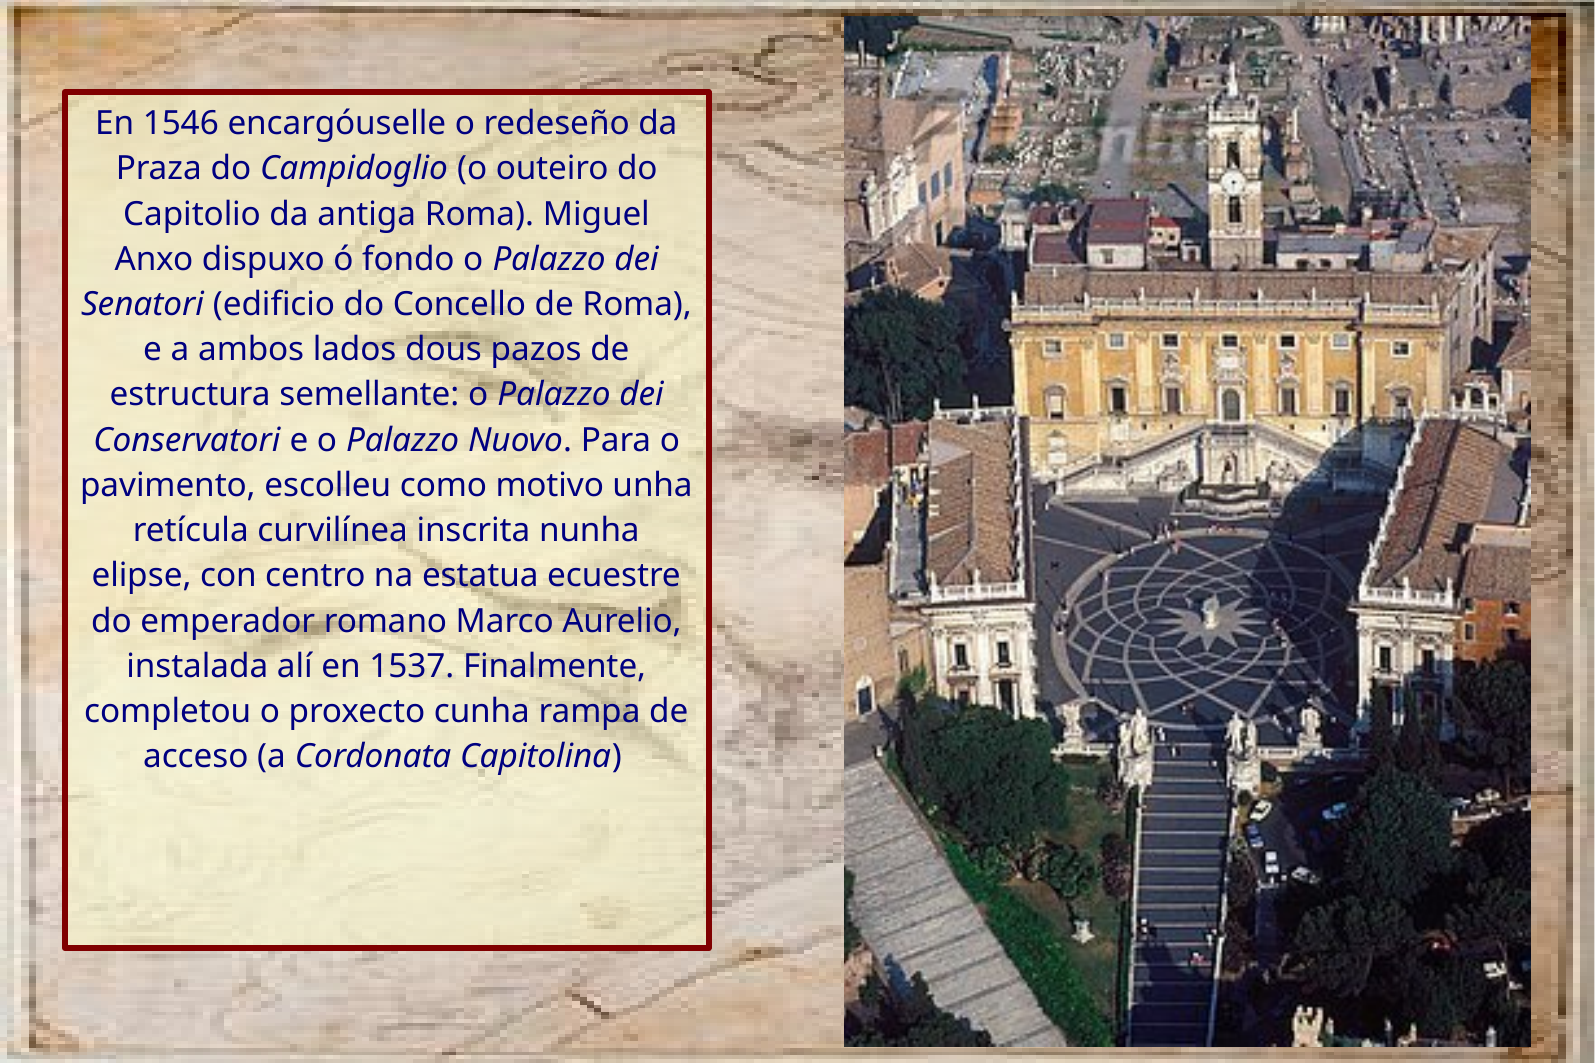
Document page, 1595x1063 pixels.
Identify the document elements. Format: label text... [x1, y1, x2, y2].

picture [0, 0, 1595, 1063]
text_box En 1546 encargóuselle o redeseño da Praza do Campidoglio (o outeiro do Capitolio da antiga Roma). Miguel Anxo dispuxo ó fondo o Palazzo dei Senatori (edificio do Concello de Roma), e a ambos lados dous pazos de estructura semellante: o Palazzo dei Conservatori e o Palazzo Nuovo. Para o pavimento, escolleu como motivo unha retícula curvilínea inscrita nunha elipse, con centro na estatua ecuestre do emperador romano Marco Aurelio, instalada alí en 1537. Finalmente, completou o proxecto cunha rampa de acceso (a Cordonata Capitolina) [64, 91, 709, 949]
